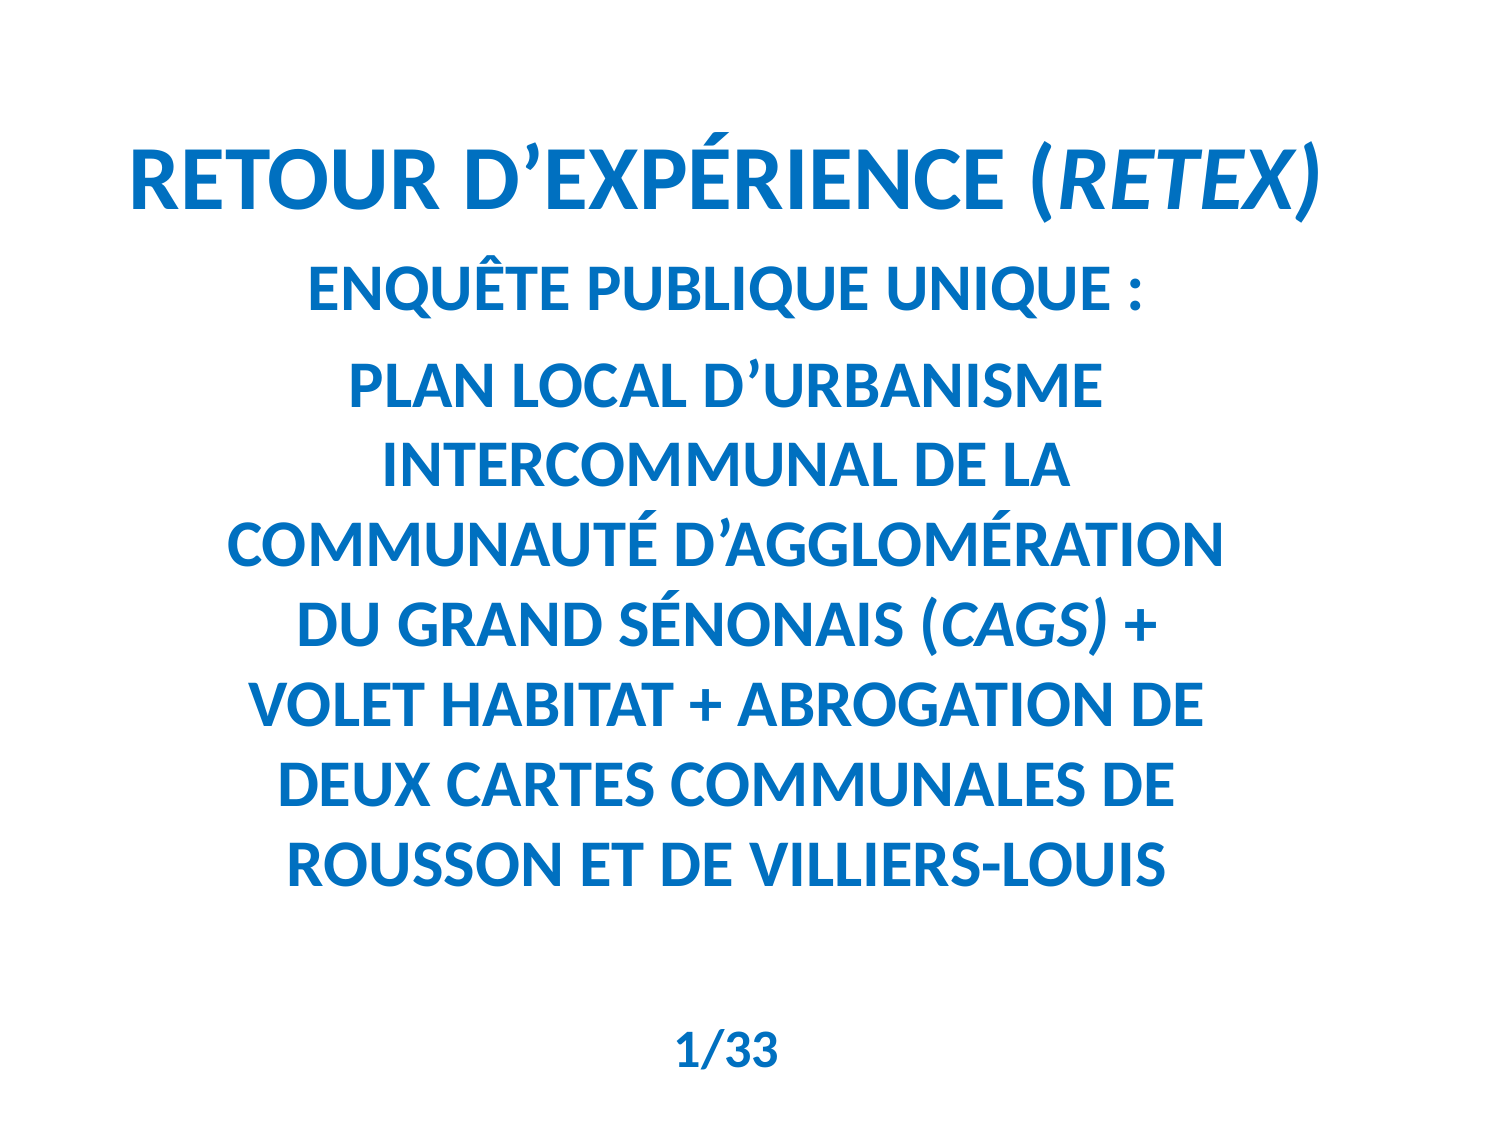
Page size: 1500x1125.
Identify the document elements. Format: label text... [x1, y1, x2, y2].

subtitle ENQUÊTE PUBLIQUE UNIQUE : PLAN LOCAL D’URBANISME INTERCOMMUNAL DE LA COMMUNAUTÉ D’AGGLOMÉRATION DU GRAND SÉNONAIS (CAGS) + VOLET HABITAT + ABROGATION DE DEUX CARTES COMMUNALES DE ROUSSON ET DE VILLIERS-LOUIS 1/33 + [201, 236, 1252, 957]
title RETOUR D’EXPÉRIENCE (RETEX) [88, 78, 1364, 268]
